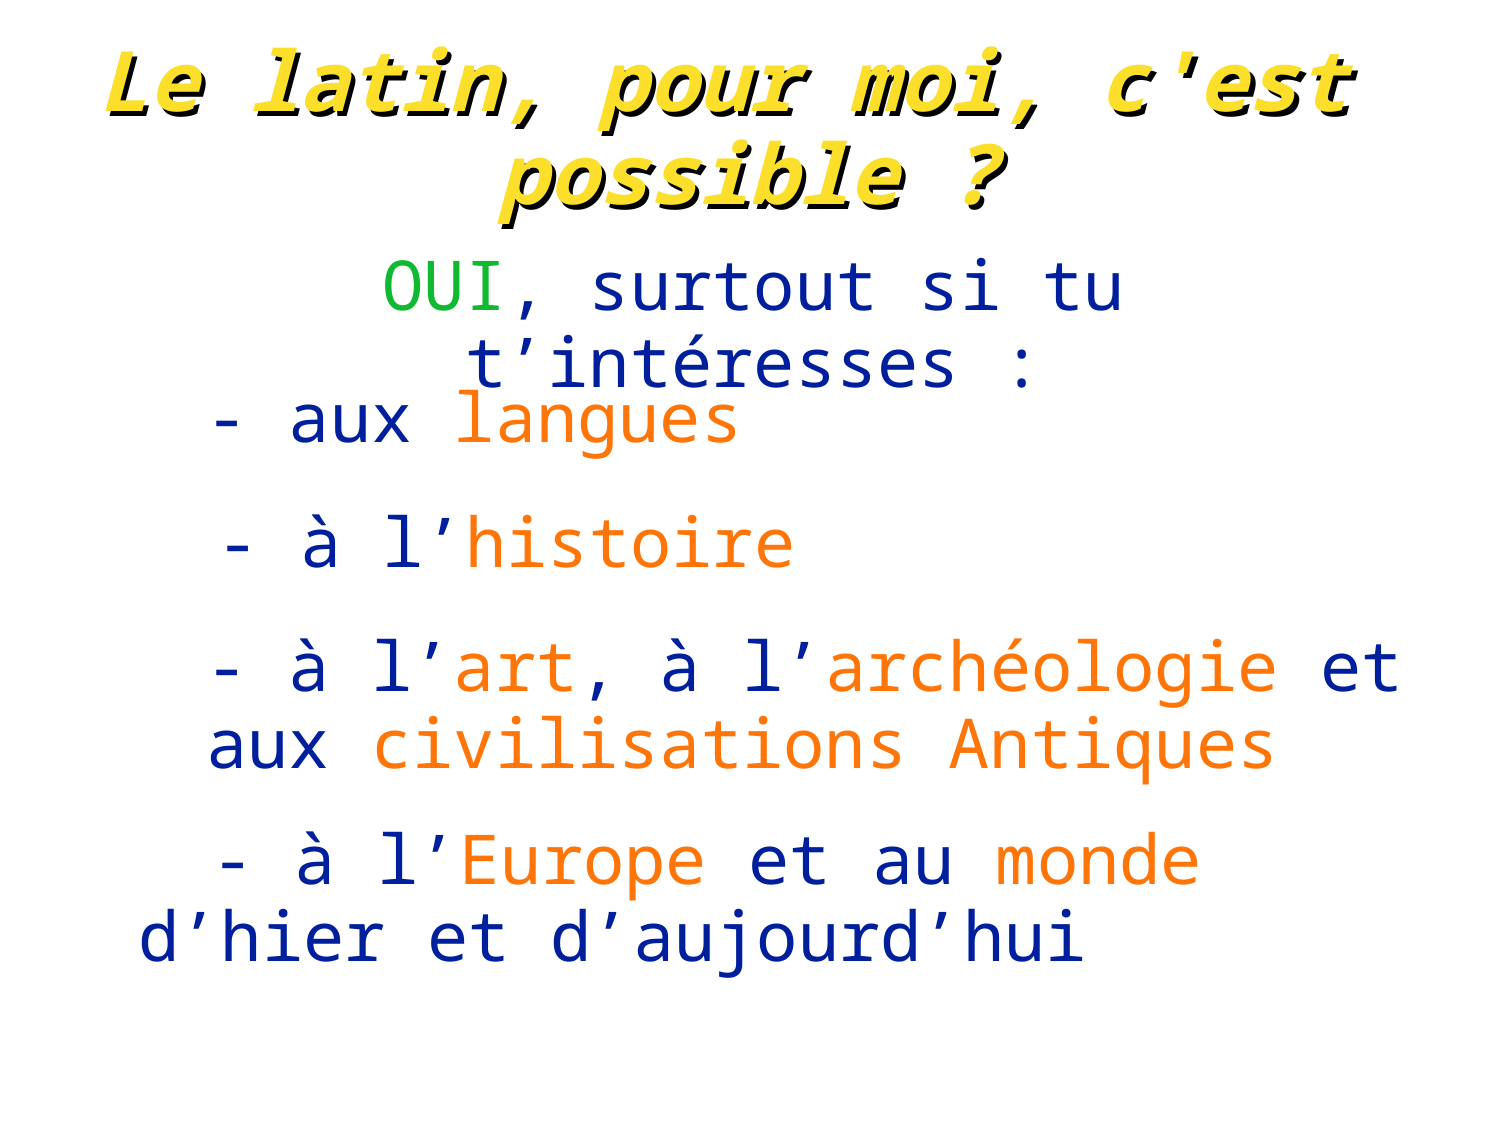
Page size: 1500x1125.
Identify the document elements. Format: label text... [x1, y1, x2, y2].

title Le latin, pour moi, c'est possible ? [45, 34, 1452, 227]
text_box - à l’Europe et au monde d’hier et d’aujourd’hui [124, 816, 1236, 984]
subtitle OUI, surtout si tu t’intéresses : [79, 249, 1429, 363]
text_box - à l’art, à l’archéologie et aux civilisations Antiques [192, 623, 1500, 791]
text_box - à l’histoire [56, 498, 1293, 590]
text_box - aux langues [192, 374, 1429, 465]
